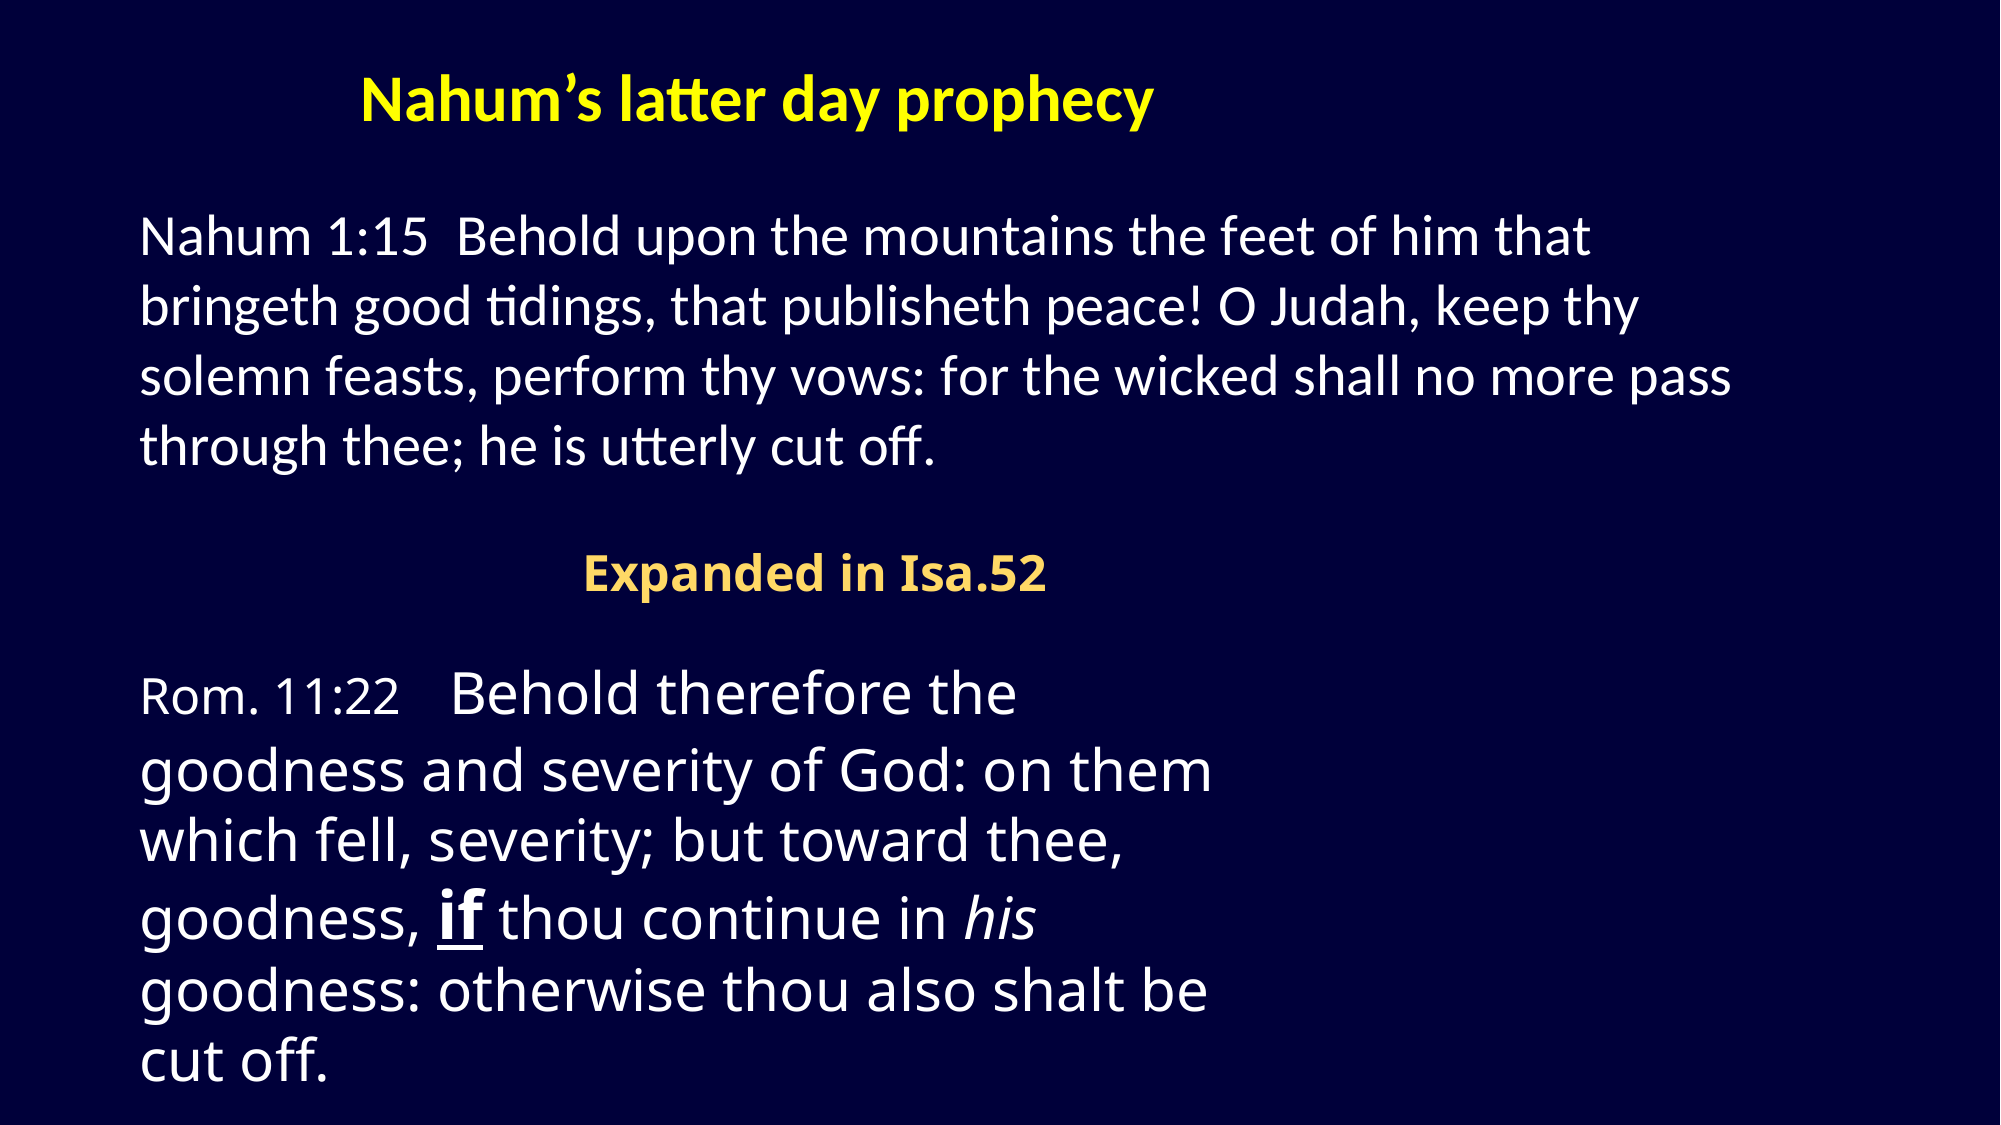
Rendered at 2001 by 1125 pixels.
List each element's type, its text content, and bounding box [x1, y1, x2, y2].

text_box Rom. 11:22 Behold therefore the goodness and severity of God: on them which fell, severity; but toward thee, goodness, if thou continue in his goodness: otherwise thou also shalt be cut off. [125, 615, 1247, 1100]
text_box Nahum’s latter day prophecy [345, 47, 1471, 144]
text_box Nahum 1:15 Behold upon the mountains the feet of him that bringeth good tidings, that publisheth peace! O Judah, keep thy solemn feasts, perform thy vows: for the wicked shall no more pass through thee; he is utterly cut off. [124, 189, 1794, 488]
text_box Expanded in Isa.52 [567, 534, 1749, 609]
